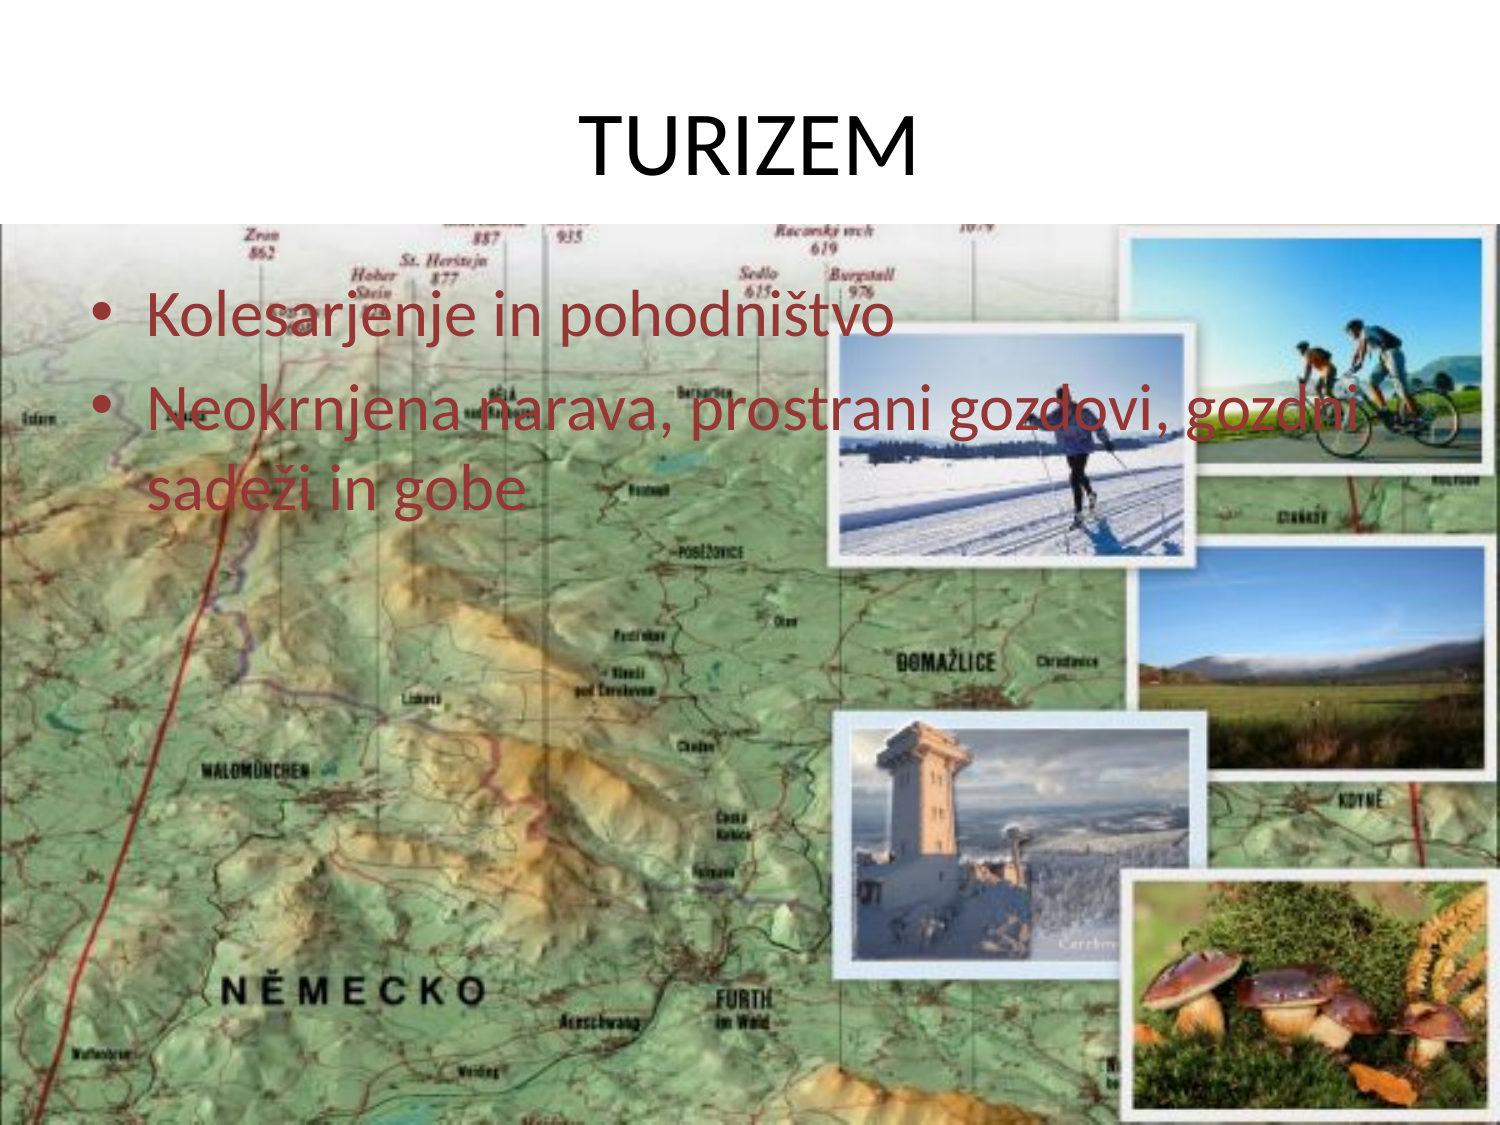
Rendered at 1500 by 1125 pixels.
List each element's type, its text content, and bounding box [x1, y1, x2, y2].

picture [0, 224, 1500, 1125]
list Kolesarjenje in pohodništvo Neokrnjena narava, prostrani gozdovi, gozdni sadeži in gobe [75, 262, 1425, 1005]
title TURIZEM [75, 45, 1425, 233]
